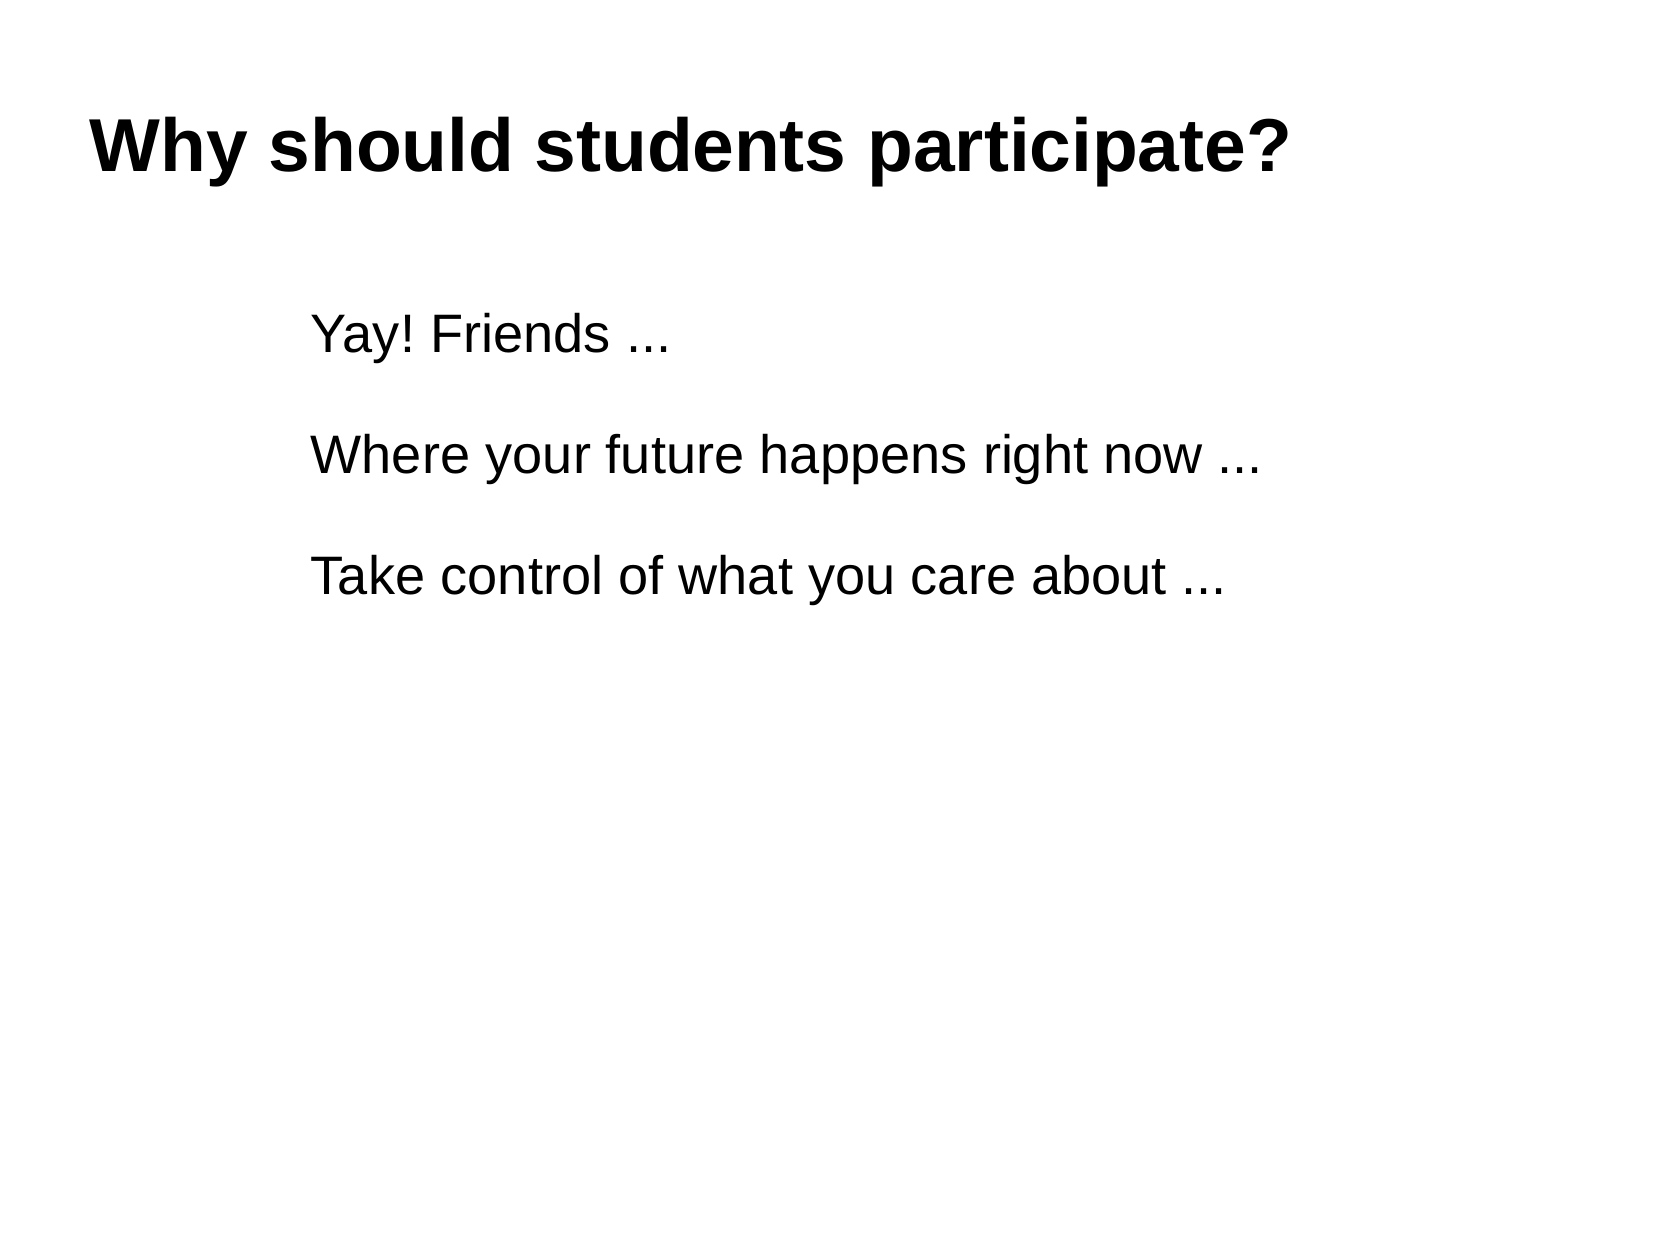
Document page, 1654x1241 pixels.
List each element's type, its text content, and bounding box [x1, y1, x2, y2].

text_box Yay! Friends ... Where your future happens right now ... Take control of what you care about ... [295, 296, 1280, 877]
text_box Why should students participate? [75, 96, 1389, 196]
